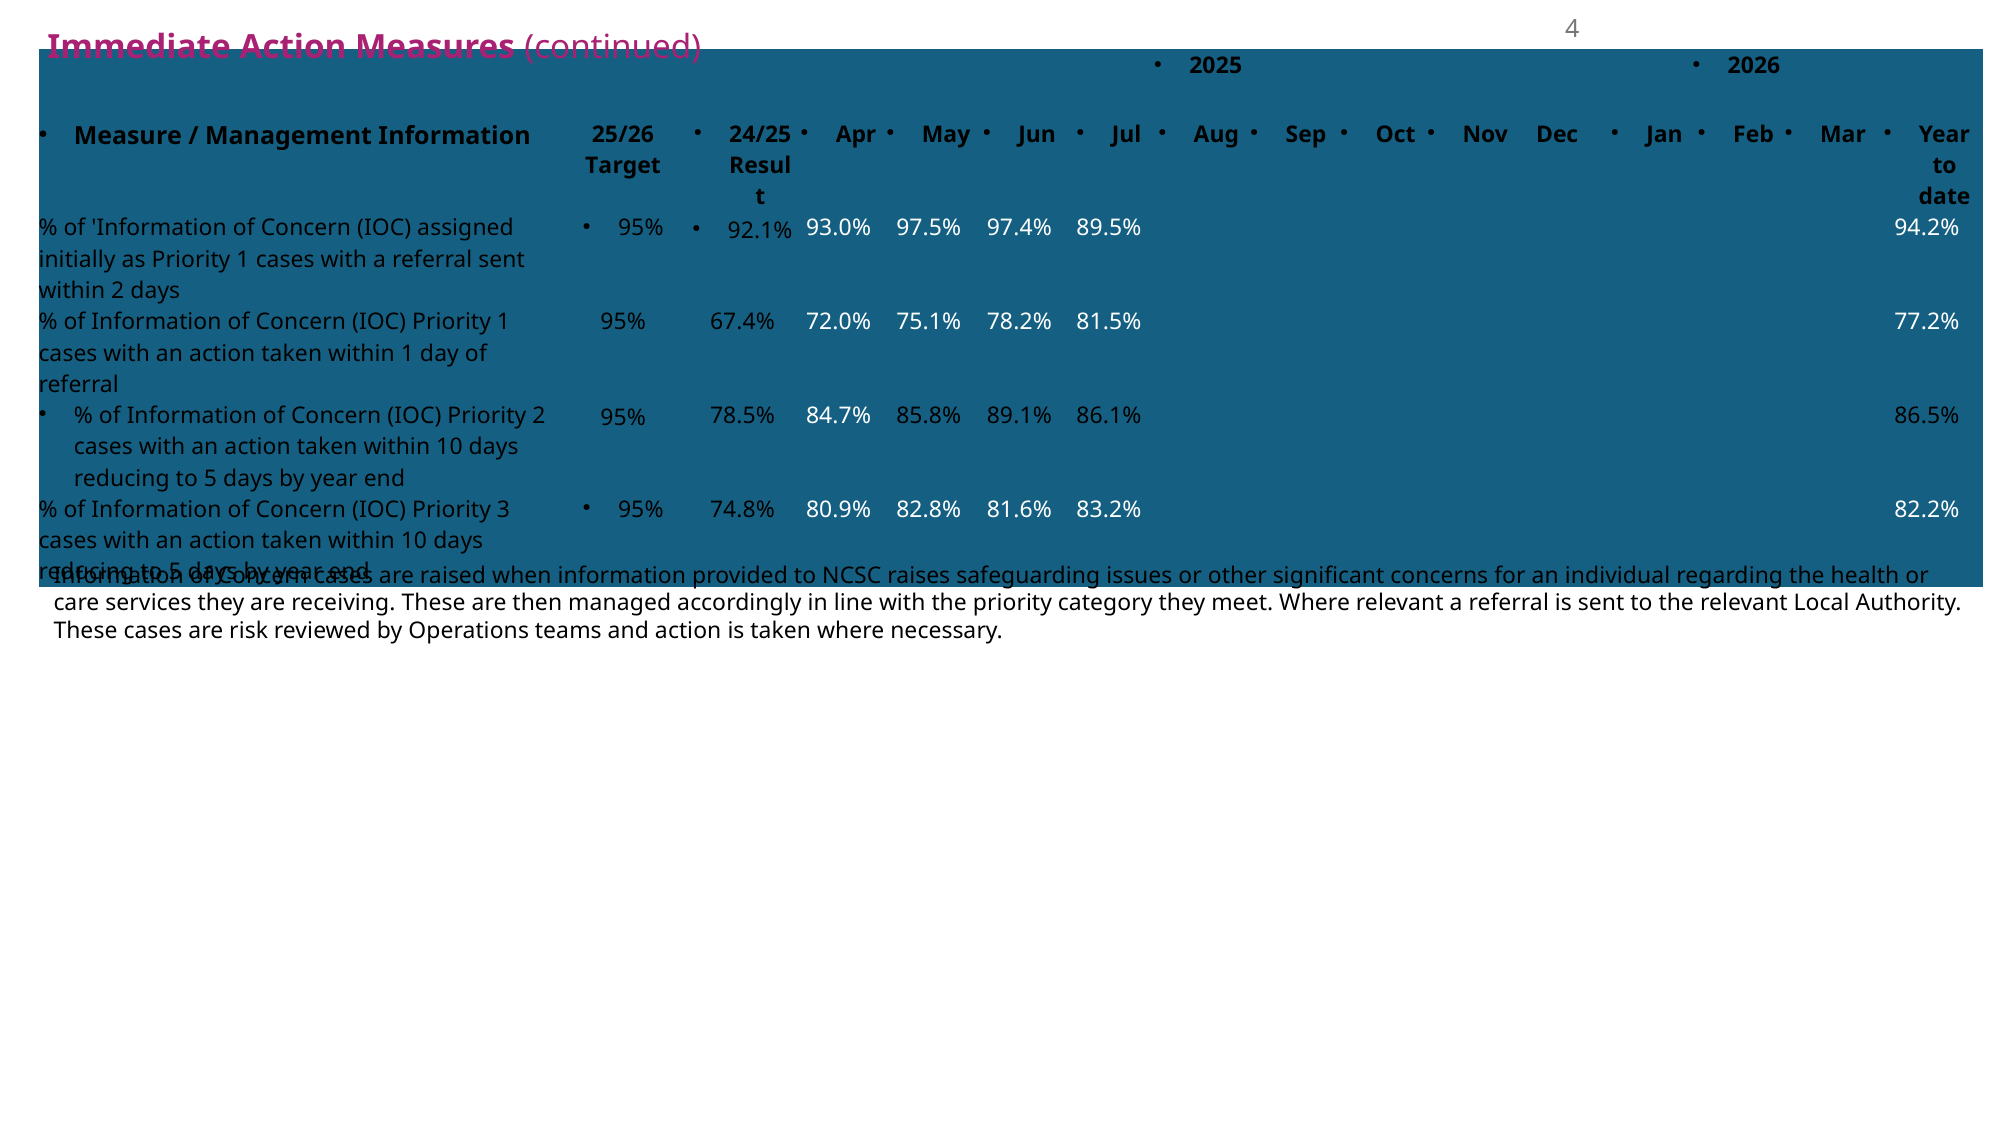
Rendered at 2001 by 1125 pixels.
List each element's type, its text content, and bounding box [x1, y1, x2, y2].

table_cell 82.2% [1871, 493, 1983, 552]
table_cell [1423, 211, 1512, 305]
table_cell 83.2% [1064, 493, 1154, 552]
table_cell [1780, 399, 1871, 493]
table_cell [1512, 399, 1602, 493]
table_cell [1243, 211, 1333, 305]
table_cell [1512, 305, 1602, 399]
text_box Information of Concern cases are raised when information provided to NCSC raises safeguarding issues or other significant concerns for an individual regarding the health or care services they are receiving. These are then managed accordingly in line with the priority category they meet. Where relevant a referral is sent to the relevant Local Authority. These cases are risk reviewed by Operations teams and action is taken where necessary. [38, 552, 1983, 652]
table_cell 94.2% [1871, 211, 1983, 305]
table_cell 25/26 Target [555, 118, 691, 211]
table_cell [1512, 493, 1602, 552]
table_cell [1243, 399, 1333, 493]
table_cell [1333, 493, 1423, 552]
table_cell 84.7% [794, 399, 883, 493]
table_cell [1692, 493, 1780, 552]
table_cell [1602, 493, 1692, 552]
table_cell 97.5% [883, 211, 974, 305]
table_header [691, 49, 794, 118]
table_cell 81.5% [1064, 305, 1154, 399]
table_cell 92.1% [691, 211, 794, 305]
table_cell [1154, 399, 1243, 493]
table_cell 74.8% [691, 493, 794, 552]
table_cell 77.2% [1871, 305, 1983, 399]
table_cell [1780, 305, 1871, 399]
table_cell [1243, 493, 1333, 552]
table_cell [1602, 211, 1692, 305]
table_cell 78.5% [691, 399, 794, 493]
table_cell [1423, 493, 1512, 552]
table_cell [1154, 305, 1243, 399]
table_cell [1154, 211, 1243, 305]
table_cell Nov [1423, 118, 1512, 211]
table_cell 72.0% [794, 305, 883, 399]
table_cell 80.9% [794, 493, 883, 552]
table_cell 81.6% [974, 493, 1064, 552]
table_cell Jun [974, 118, 1064, 211]
table_cell 89.1% [974, 399, 1064, 493]
table_header [1871, 60, 1983, 118]
table_header [39, 74, 555, 118]
table_cell May [883, 118, 974, 211]
table_cell % of Information of Concern (IOC) Priority 2 cases with an action taken within 10 days reducing to 5 days by year end [39, 399, 555, 493]
table_cell Sep [1243, 118, 1333, 211]
table_cell % of 'Information of Concern (IOC) assigned initially as Priority 1 cases with a referral sent within 2 days [39, 211, 555, 305]
table_cell [1780, 211, 1871, 305]
text_box Immediate Action Measures (continued) [32, 17, 749, 74]
table_cell Apr [794, 118, 883, 211]
table_cell 86.5% [1871, 399, 1983, 493]
table_cell 95% [555, 493, 691, 552]
table_cell [1243, 305, 1333, 399]
table_cell [1692, 211, 1780, 305]
text_box 4 [1550, 0, 2000, 60]
table_cell 24/25 Result [691, 118, 794, 211]
table_header 2025 [794, 49, 1602, 118]
table_cell [1423, 305, 1512, 399]
table_cell [1692, 399, 1780, 493]
table_cell % of Information of Concern (IOC) Priority 3 cases with an action taken within 10 days reducing to 5 days by year end [39, 493, 555, 552]
table_header 2026 [1602, 60, 1871, 118]
table_cell [1423, 399, 1512, 493]
table_cell Measure / Management Information [39, 118, 555, 211]
table_cell 86.1% [1064, 399, 1154, 493]
table_cell [1692, 305, 1780, 399]
table_cell Aug [1154, 118, 1243, 211]
table_cell 75.1% [883, 305, 974, 399]
table_cell Dec [1512, 118, 1602, 211]
table_cell Mar [1780, 118, 1871, 211]
table_cell 67.4% [691, 305, 794, 399]
table_cell [1333, 211, 1423, 305]
table_cell [1602, 399, 1692, 493]
table_cell [1512, 211, 1602, 305]
table_cell % of Information of Concern (IOC) Priority 1 cases with an action taken within 1 day of referral [39, 305, 555, 399]
table_cell 93.0% [794, 211, 883, 305]
table_cell Oct [1333, 118, 1423, 211]
table_cell 82.8% [883, 493, 974, 552]
table_cell Year to date [1871, 118, 1983, 211]
table_cell 95% [555, 211, 691, 305]
table_cell Jul [1064, 118, 1154, 211]
table_cell [1333, 399, 1423, 493]
table_cell 85.8% [883, 399, 974, 493]
table_cell Jan [1602, 118, 1692, 211]
table_cell 95% [555, 305, 691, 399]
table_cell 97.4% [974, 211, 1064, 305]
table_cell [1602, 305, 1692, 399]
table_cell Feb [1692, 118, 1780, 211]
table_cell 89.5% [1064, 211, 1154, 305]
table_cell [1333, 305, 1423, 399]
table_cell 95% [555, 399, 691, 493]
table_cell [1154, 493, 1243, 552]
table_cell [1780, 493, 1871, 552]
table_cell 78.2% [974, 305, 1064, 399]
table_header [555, 74, 691, 118]
